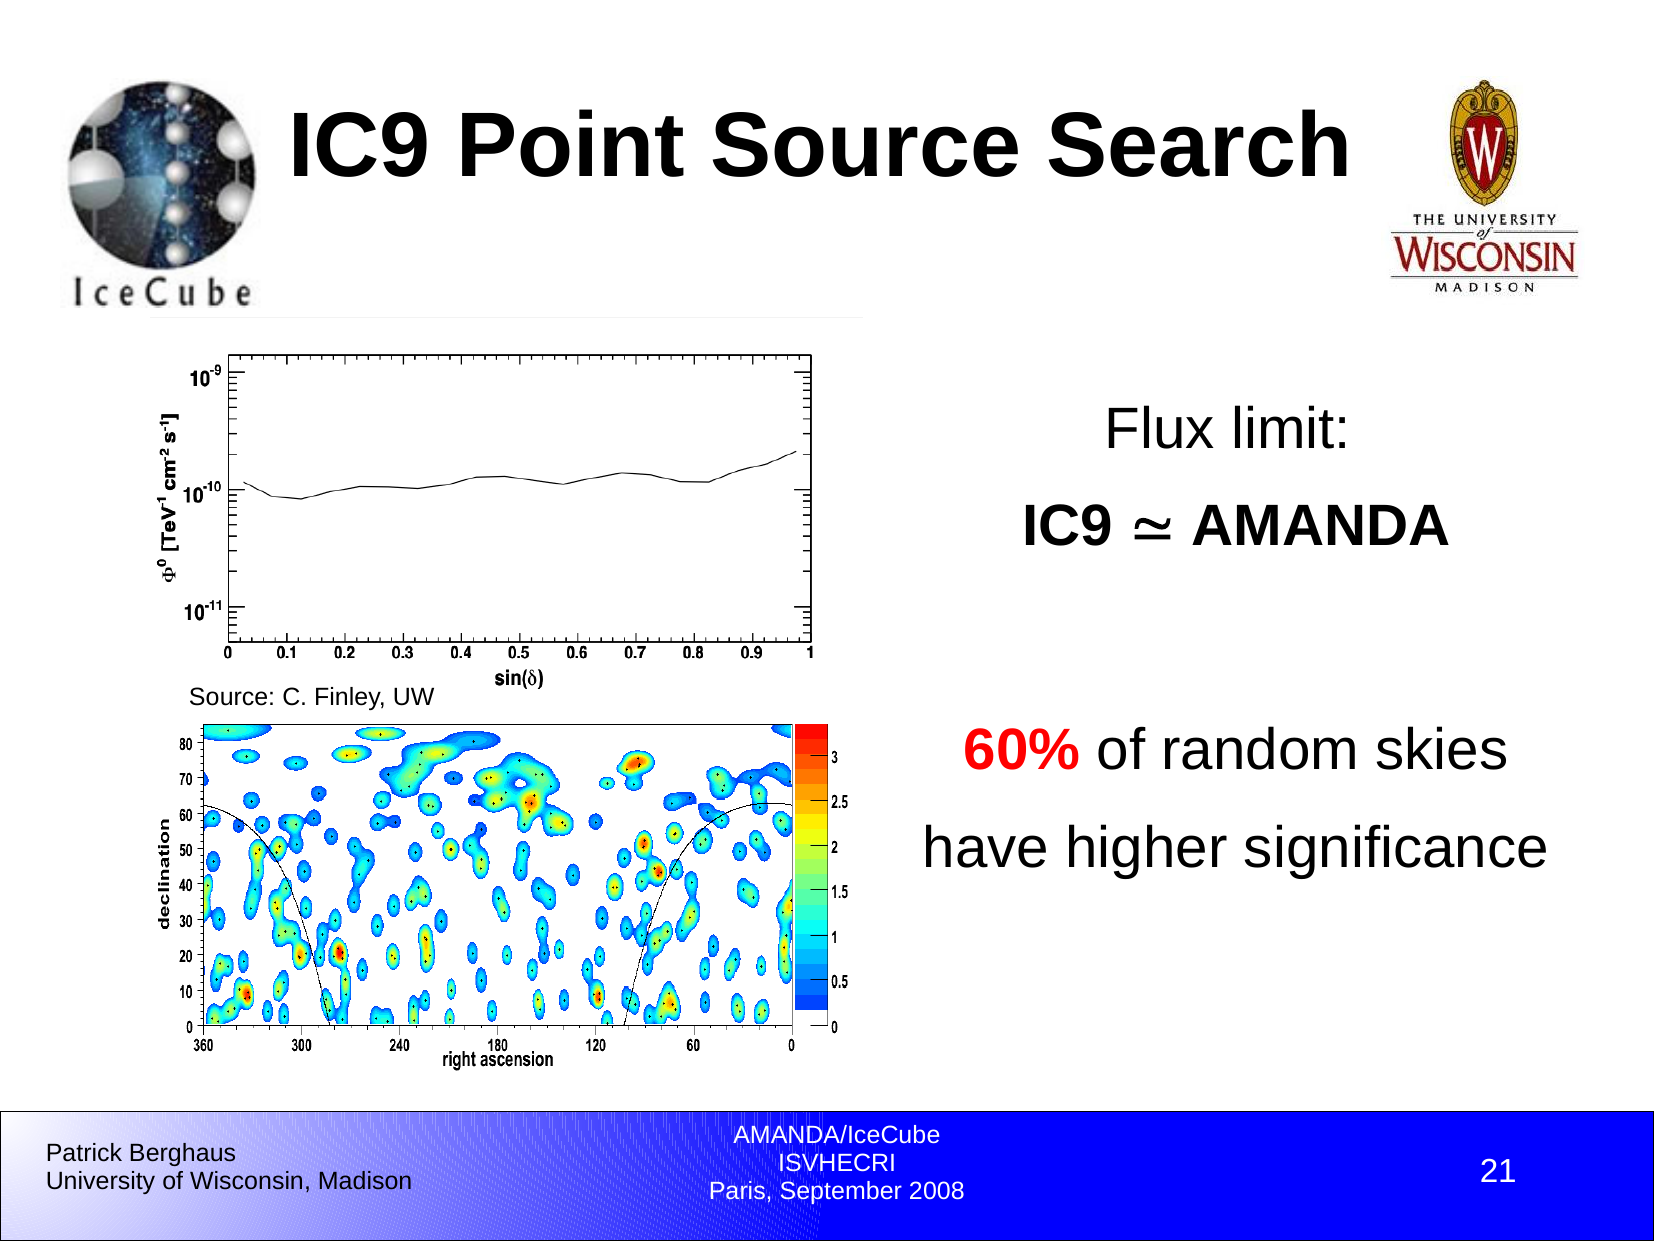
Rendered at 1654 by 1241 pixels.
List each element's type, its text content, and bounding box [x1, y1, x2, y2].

picture [60, 78, 263, 308]
picture [150, 317, 863, 693]
text_box Flux limit: IC9 ≃ AMANDA 60% of random skies have higher significance [908, 355, 1569, 1075]
picture [150, 706, 863, 1082]
text_box IC9 Point Source Search [273, 85, 1368, 240]
picture [1381, 76, 1585, 310]
text_box Source: C. Finley, UW [174, 675, 450, 728]
